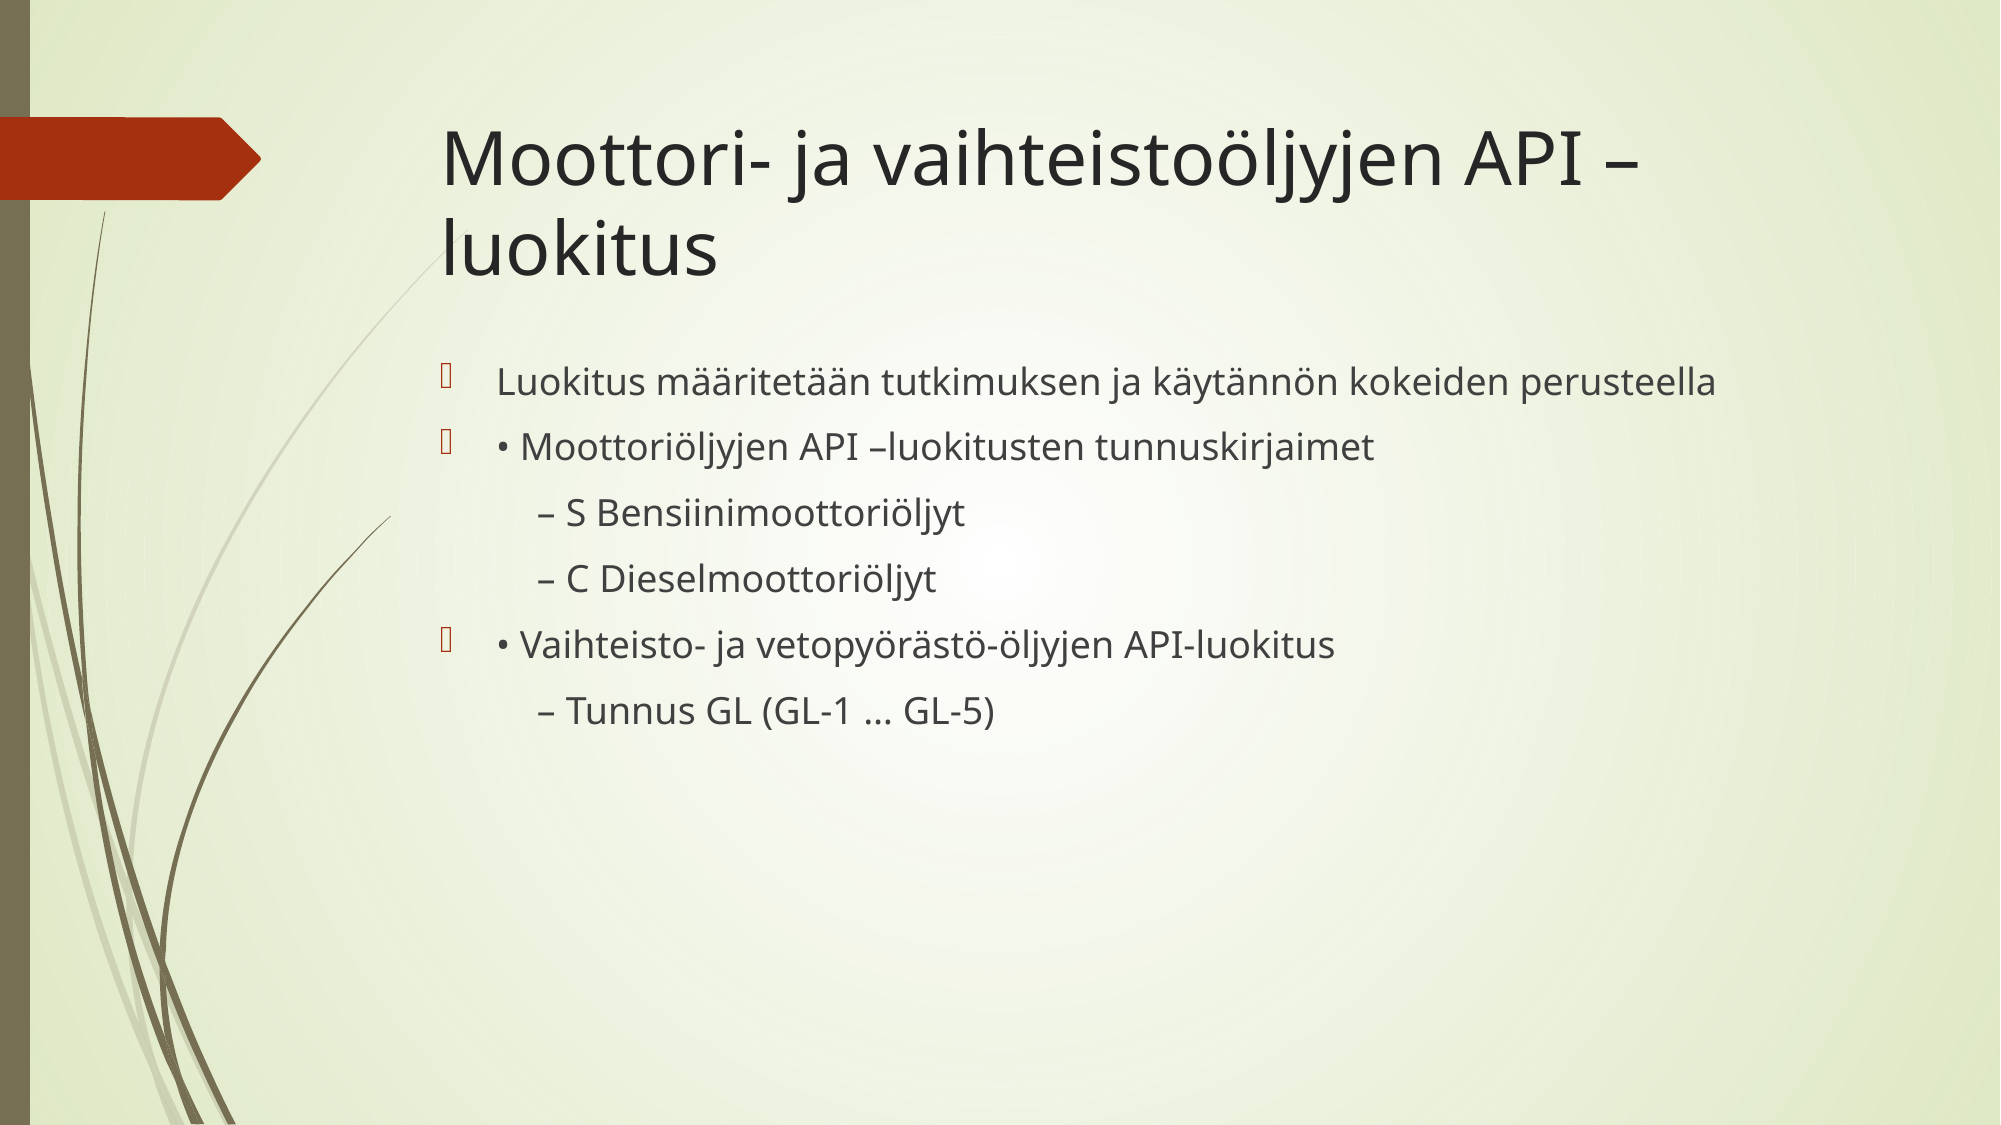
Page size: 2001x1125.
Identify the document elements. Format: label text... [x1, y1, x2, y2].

list Luokitus määritetään tutkimuksen ja käytännön kokeiden perusteella • Moottoriöljyjen API –luokitusten tunnuskirjaimet – S Bensiinimoottoriöljyt – C Dieselmoottoriöljyt • Vaihteisto- ja vetopyörästö-öljyjen API-luokitus – Tunnus GL (GL-1 … GL-5) [424, 350, 1888, 970]
title Moottori- ja vaihteistoöljyjen API – luokitus [425, 102, 1888, 313]
